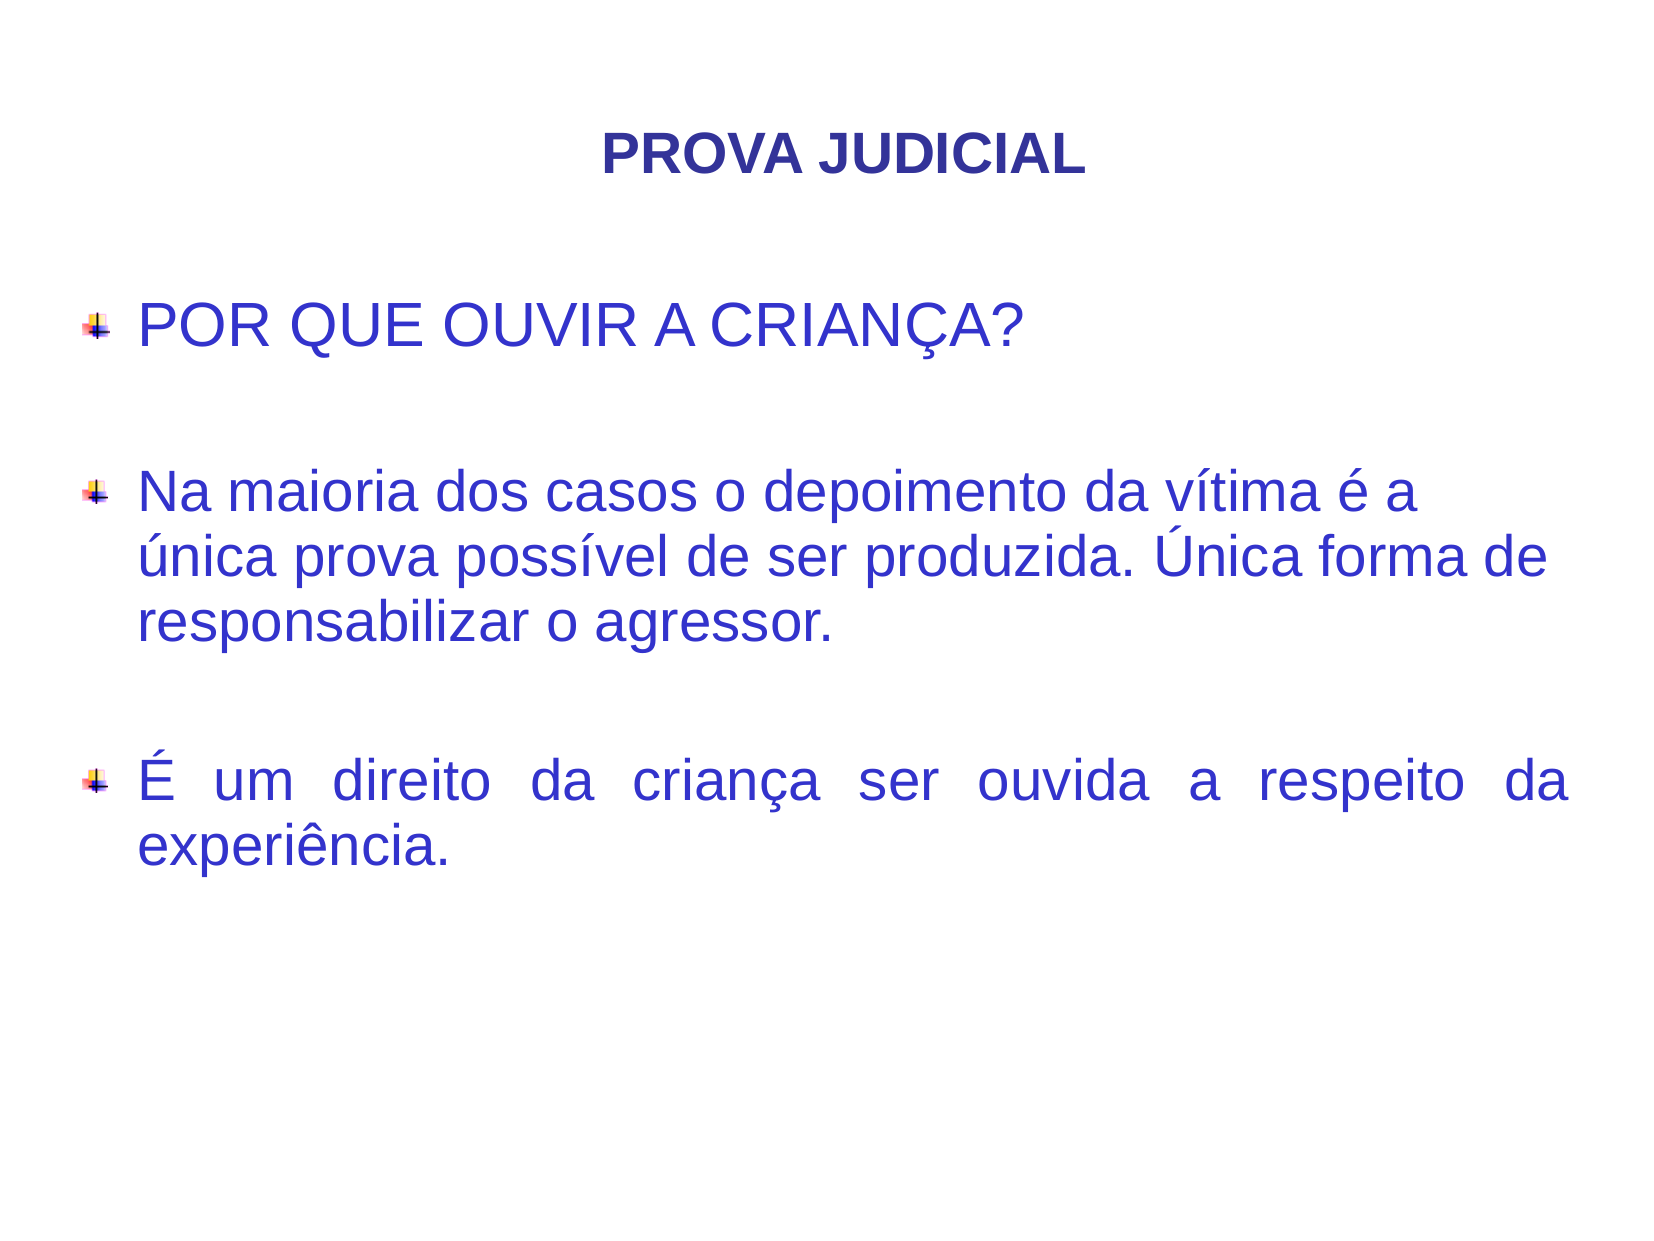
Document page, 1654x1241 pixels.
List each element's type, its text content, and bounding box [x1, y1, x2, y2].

list POR QUE OUVIR A CRIANÇA? Na maioria dos casos o depoimento da vítima é a única prova possível de ser produzida. Única forma de responsabilizar o agressor. É um direito da criança ser ouvida a respeito da experiência. [82, 290, 1571, 1010]
title PROVA JUDICIAL [82, 49, 1571, 257]
